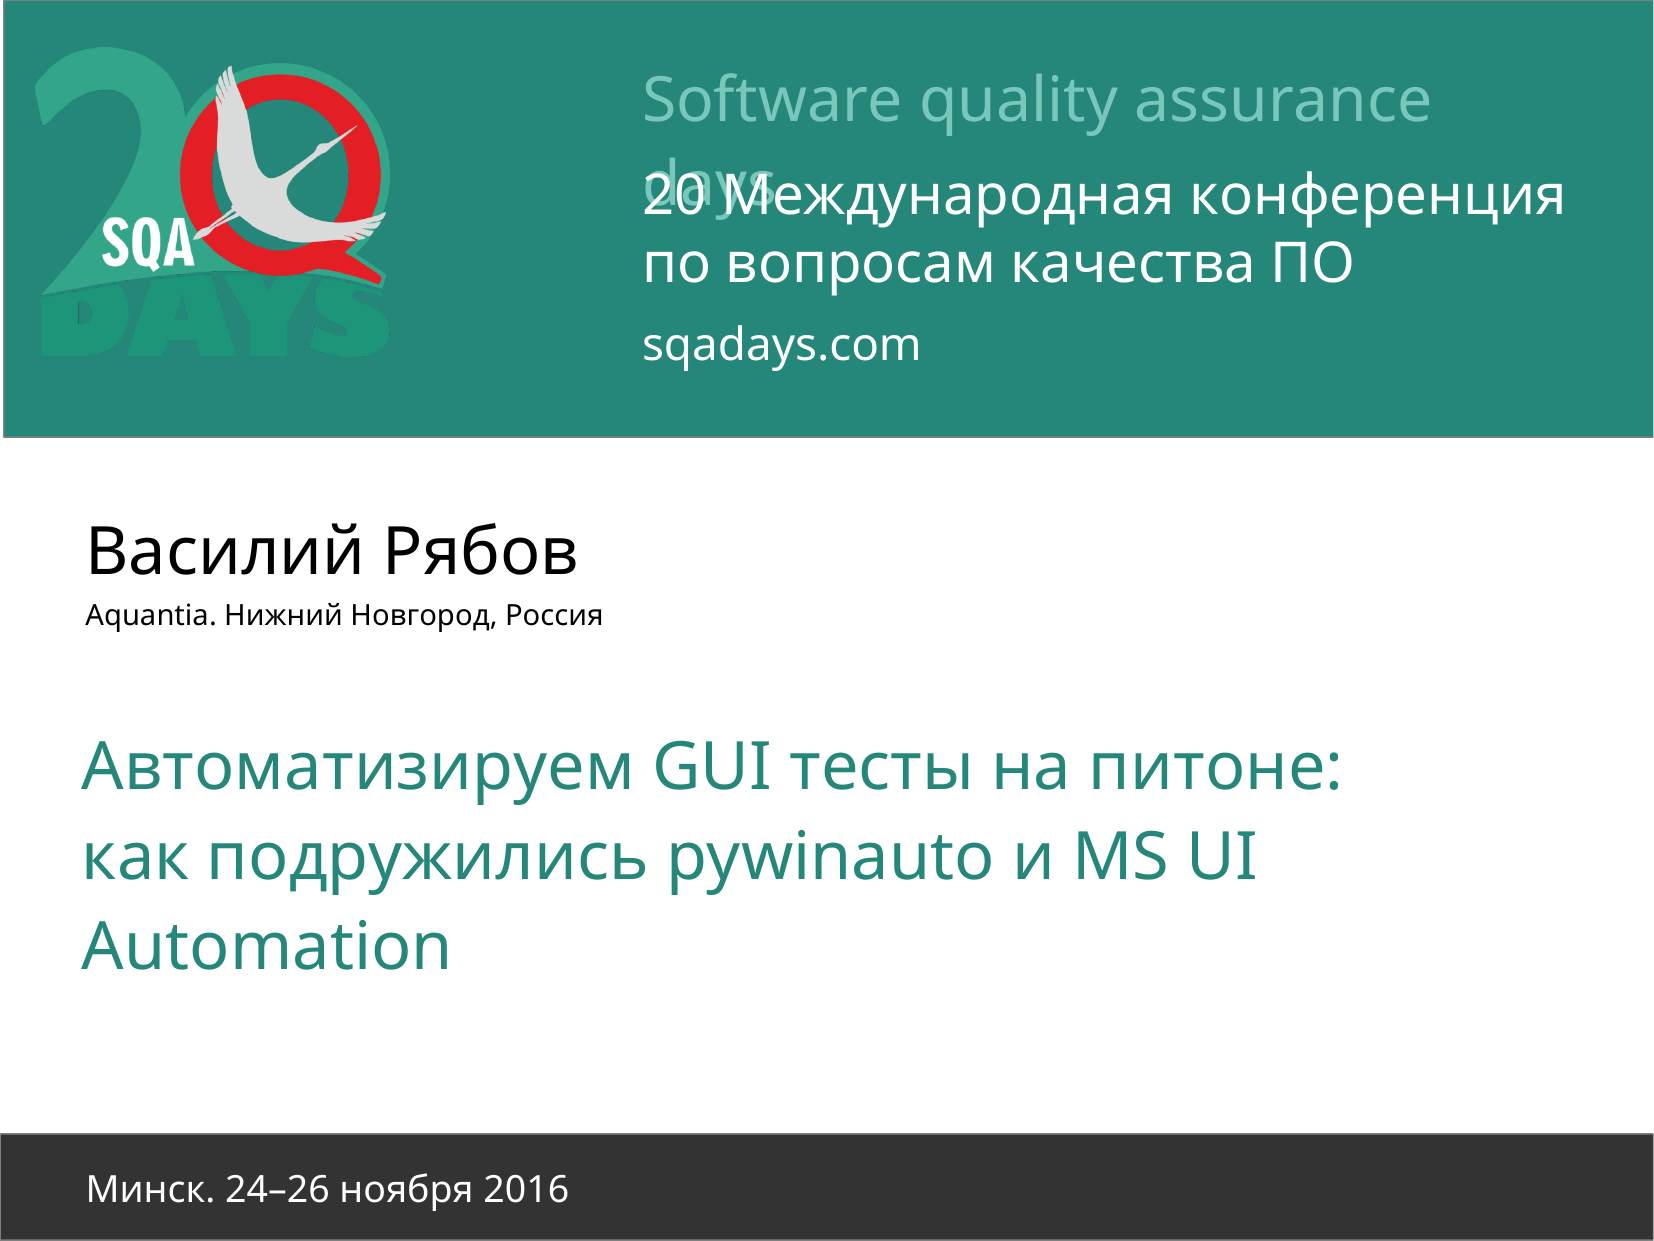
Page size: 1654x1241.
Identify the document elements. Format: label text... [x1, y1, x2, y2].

text_box Aquantia. Нижний Новгород, Россия [70, 584, 826, 640]
text_box Василий Рябов [70, 490, 841, 596]
text_box Минск. 24–26 ноября 2016 [70, 1151, 519, 1218]
text_box sqadays.com [627, 300, 935, 378]
picture [35, 47, 390, 357]
text_box Software quality assurance days [627, 41, 1595, 143]
text_box [3, 0, 1654, 438]
text_box Автоматизируем GUI тесты на питоне: как подружились pywinauto и MS UI Automation [67, 704, 1606, 893]
text_box [0, 1133, 1654, 1241]
text_box 20 Международная конференция по вопросам качества ПО [627, 141, 1589, 302]
